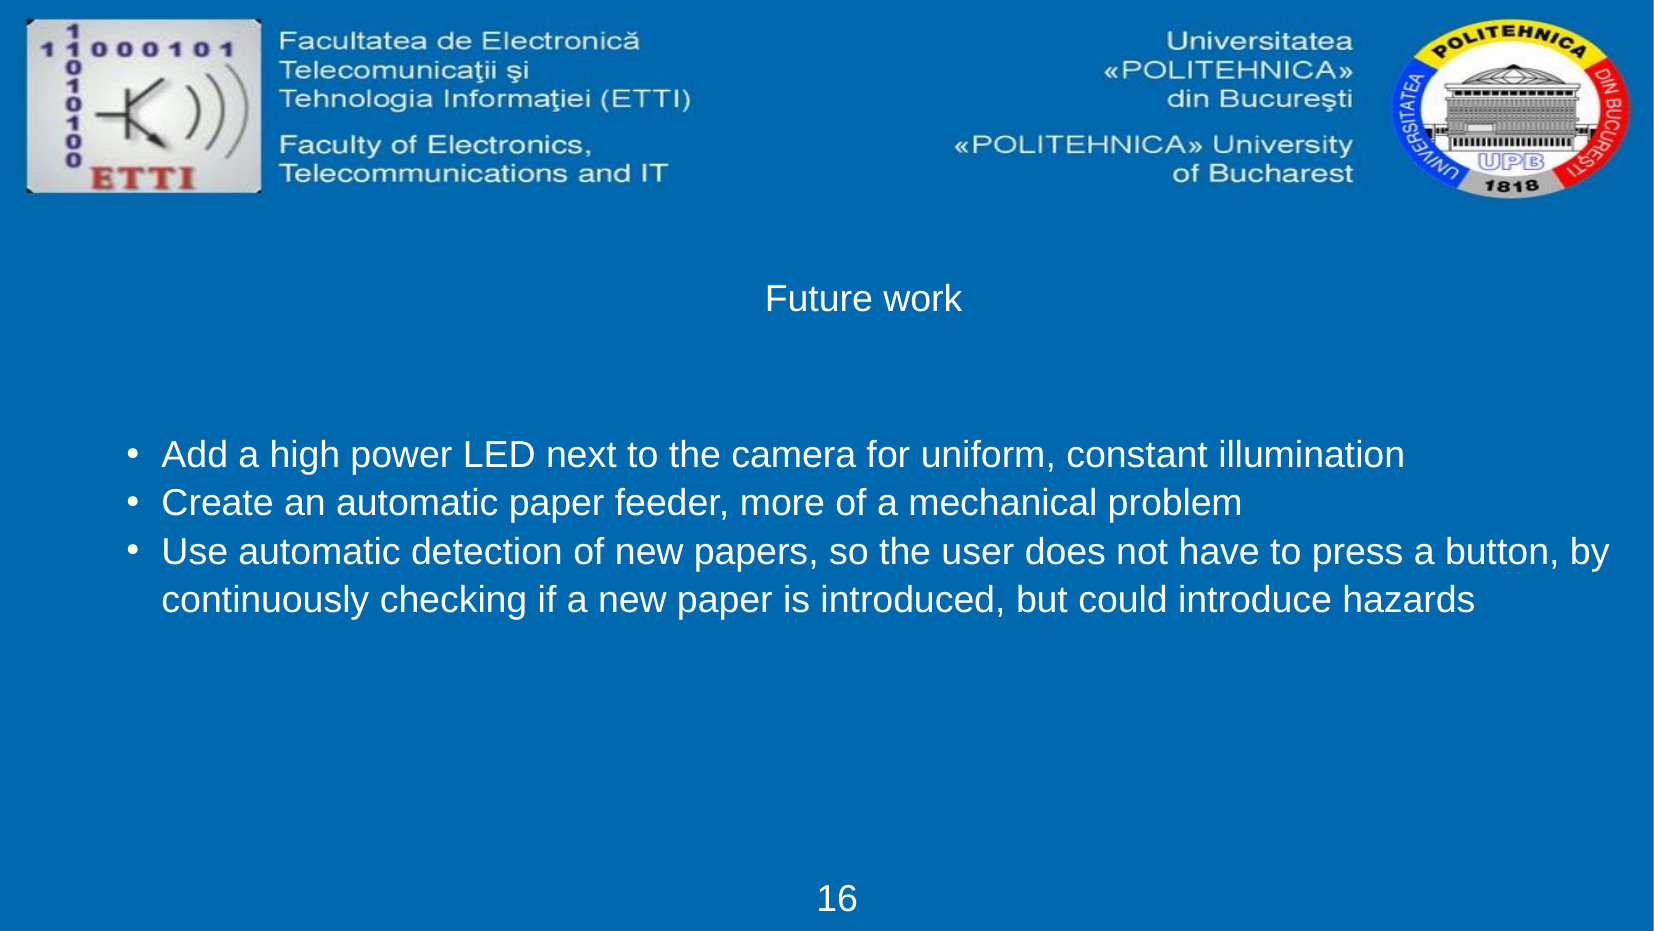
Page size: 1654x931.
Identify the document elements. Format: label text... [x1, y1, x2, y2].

text_box Add a high power LED next to the camera for uniform, constant illumination Create an automatic paper feeder, more of a mechanical problem Use automatic detection of new papers, so the user does not have to press a button, by continuously checking if a new paper is introduced, but could introduce hazards [73, 420, 1654, 677]
text_box 16 [801, 870, 873, 931]
text_box Future work [750, 270, 978, 327]
picture [0, 0, 1654, 931]
